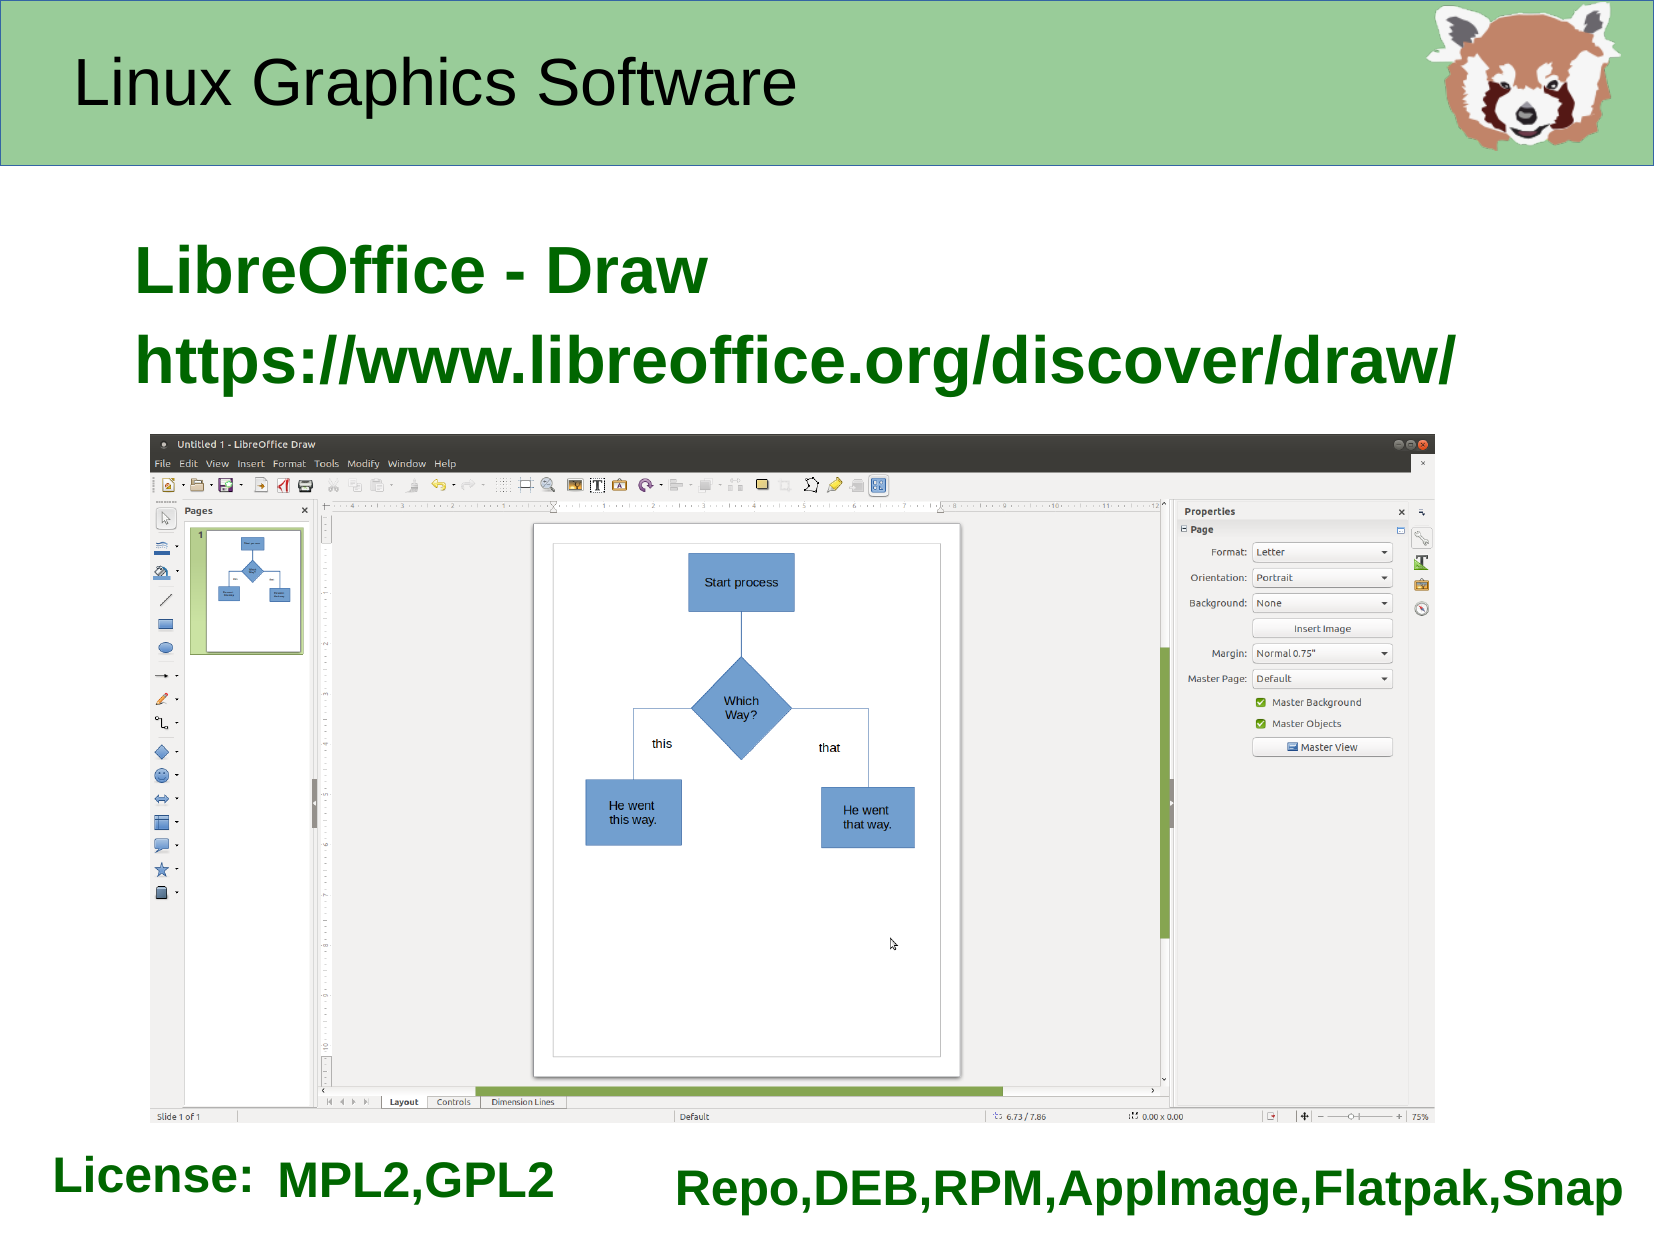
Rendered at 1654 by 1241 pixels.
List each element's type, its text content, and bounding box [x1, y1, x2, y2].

text_box Repo,DEB,RPM,AppImage,Flatpak,Snap [660, 1152, 1654, 1241]
text_box LibreOffice - Draw [120, 225, 811, 315]
text_box https://www.libreoffice.org/discover/draw/ [120, 315, 1530, 406]
text_box MPL2,GPL2 [262, 1144, 571, 1216]
title Linux Graphics Software [0, 15, 856, 151]
text_box [0, 0, 1654, 166]
picture [150, 434, 1435, 1123]
text_box License: [37, 1140, 271, 1211]
picture [1426, 2, 1621, 151]
